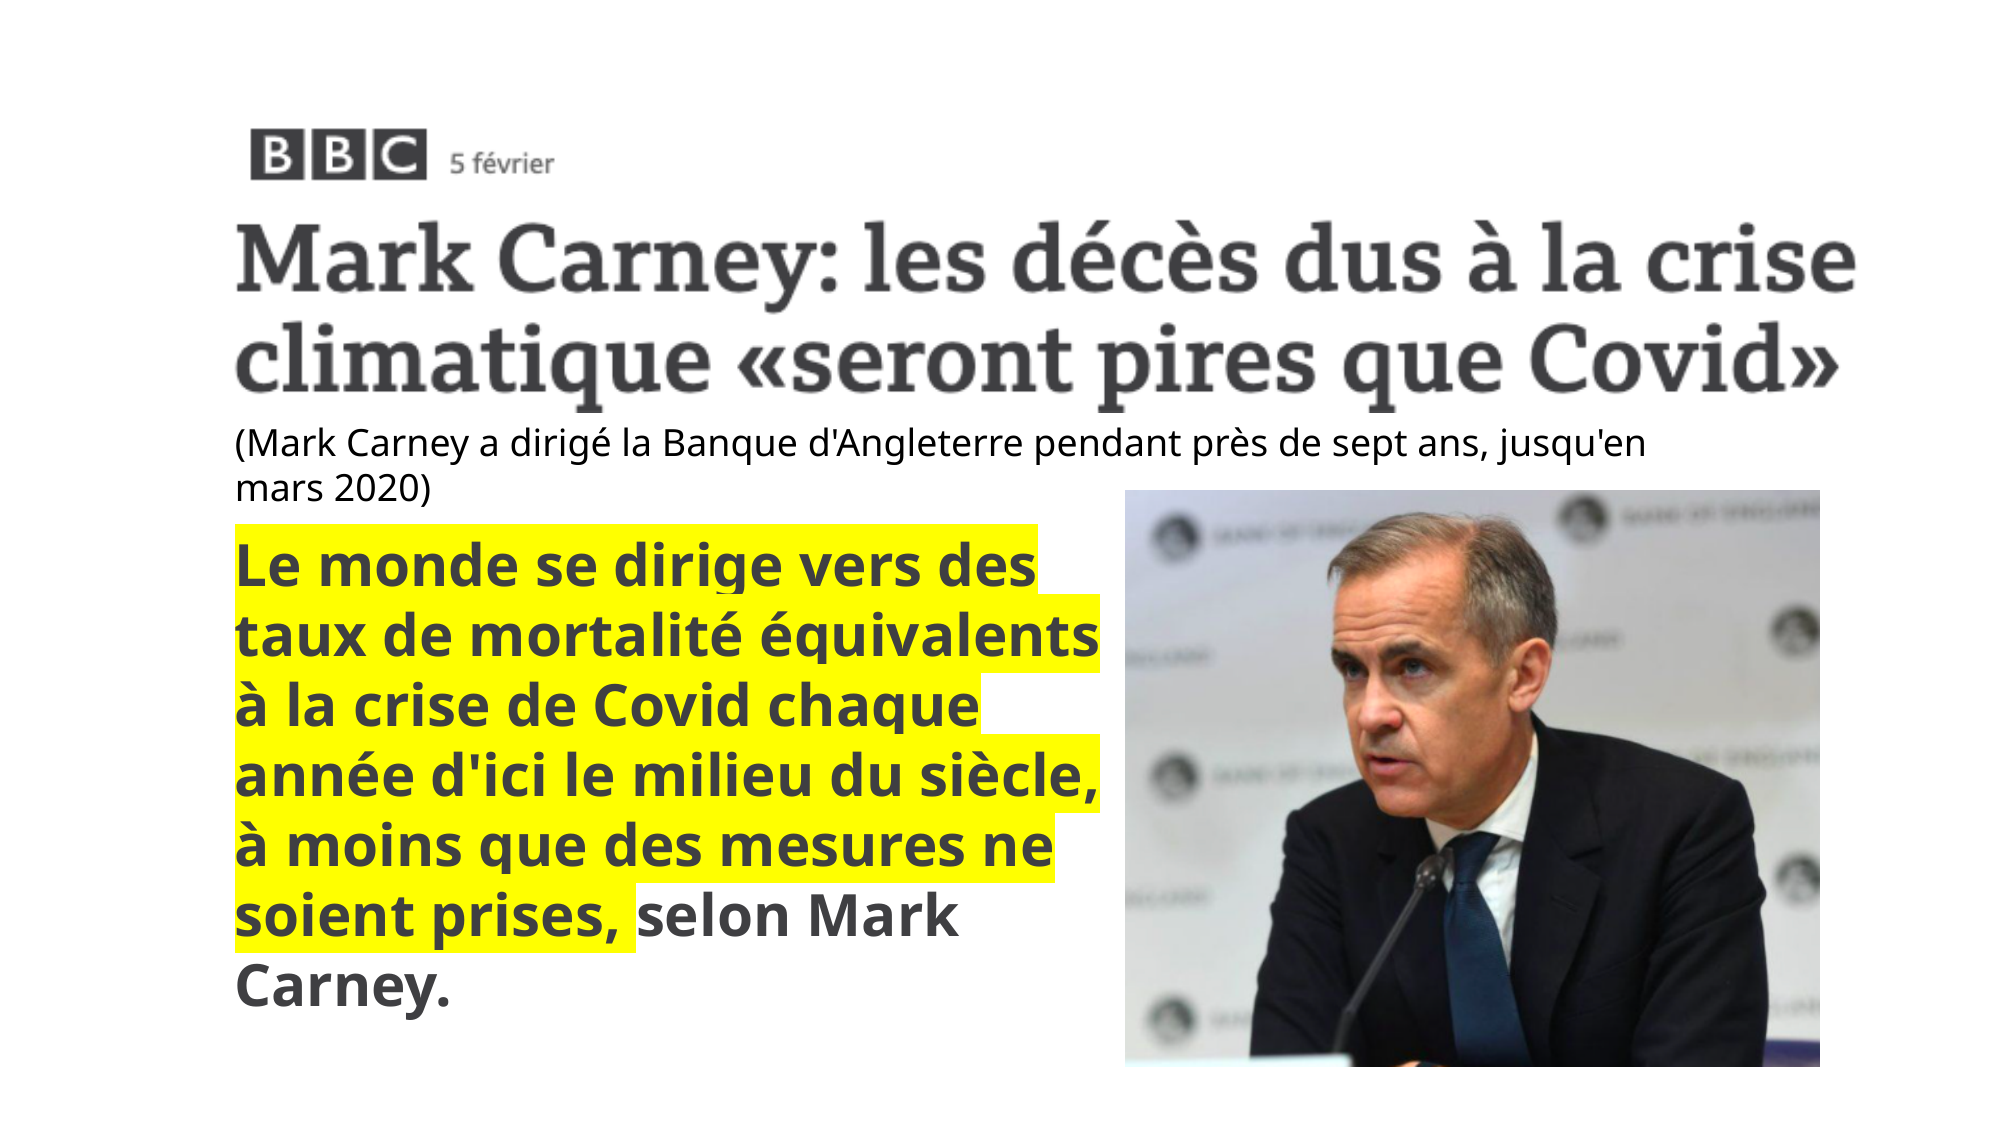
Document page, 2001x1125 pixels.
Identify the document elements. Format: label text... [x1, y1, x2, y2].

text_box (Mark Carney a dirigé la Banque d'Angleterre pendant près de sept ans, jusqu'en mars 2020) [220, 411, 1717, 516]
picture [243, 123, 576, 193]
picture [1125, 490, 1820, 1067]
picture [219, 204, 1893, 413]
text_box Le monde se dirige vers des taux de mortalité équivalents à la crise de Covid chaque année d'ici le milieu du siècle, à moins que des mesures ne soient prises, selon Mark Carney. [220, 520, 1125, 1025]
